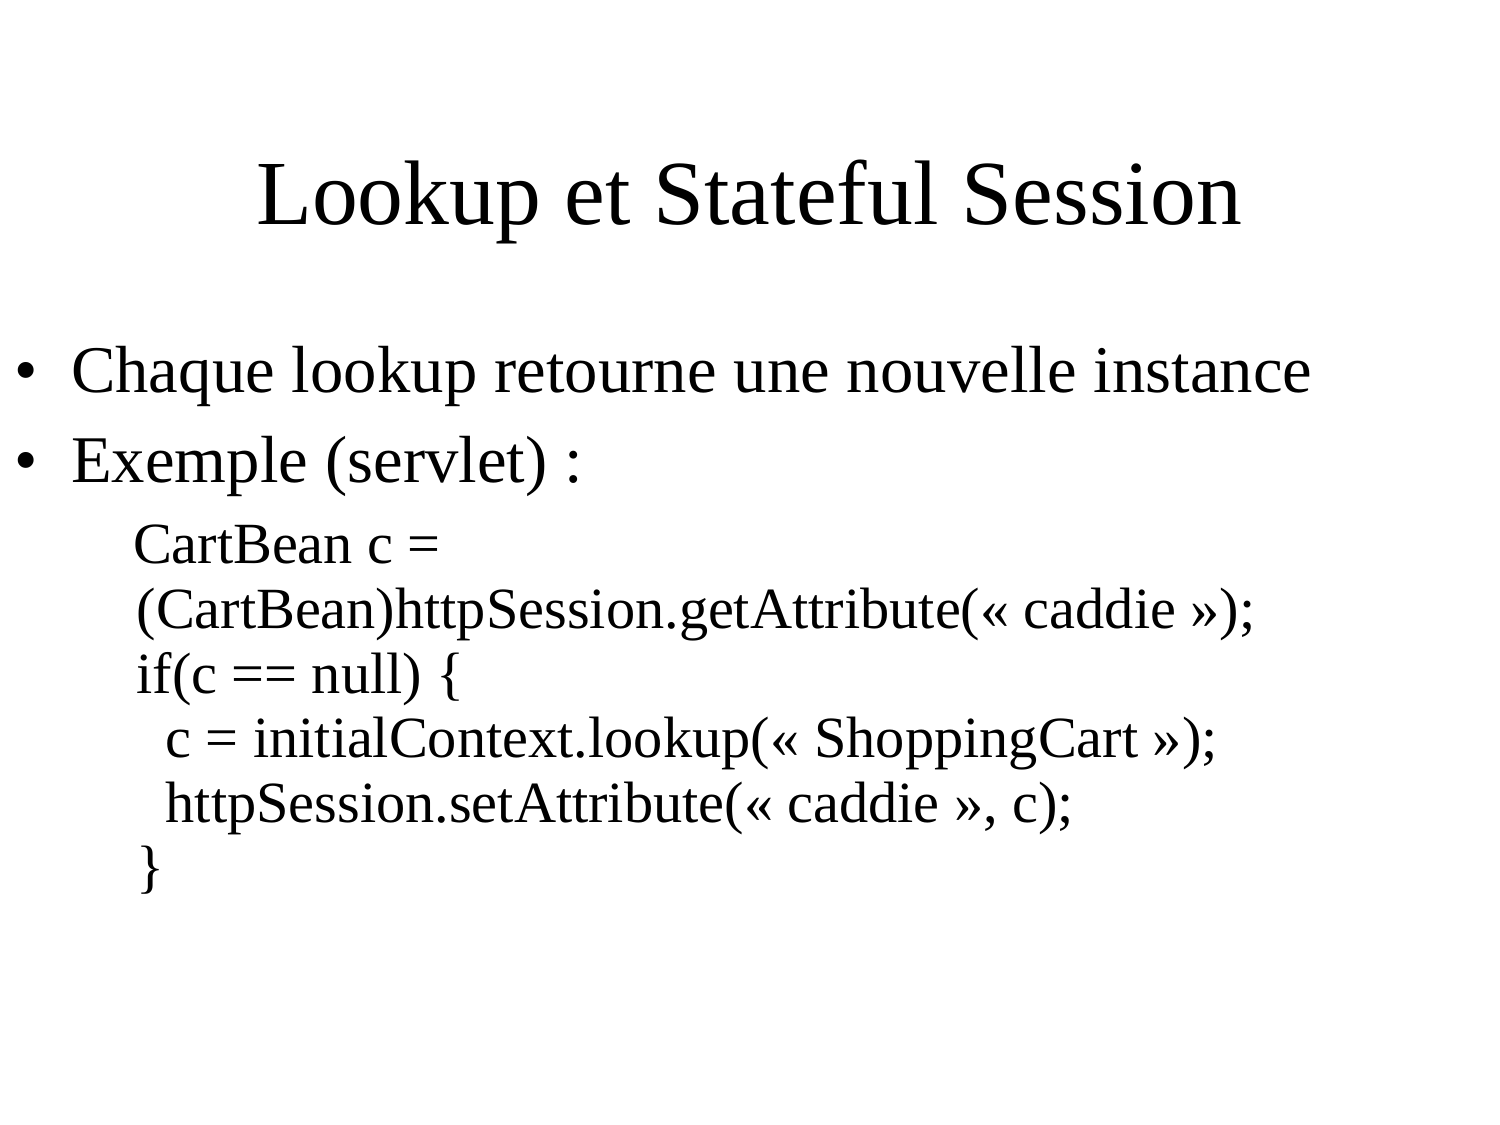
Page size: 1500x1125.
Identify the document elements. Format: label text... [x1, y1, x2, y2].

list Chaque lookup retourne une nouvelle instance Exemple (servlet) : CartBean c = (CartBean)httpSession.getAttribute(« caddie »); if(c == null) { c = initialContext.lookup(« ShoppingCart »); httpSession.setAttribute(« caddie », c); } [0, 324, 1500, 1001]
title Lookup et Stateful Session [112, 99, 1388, 288]
